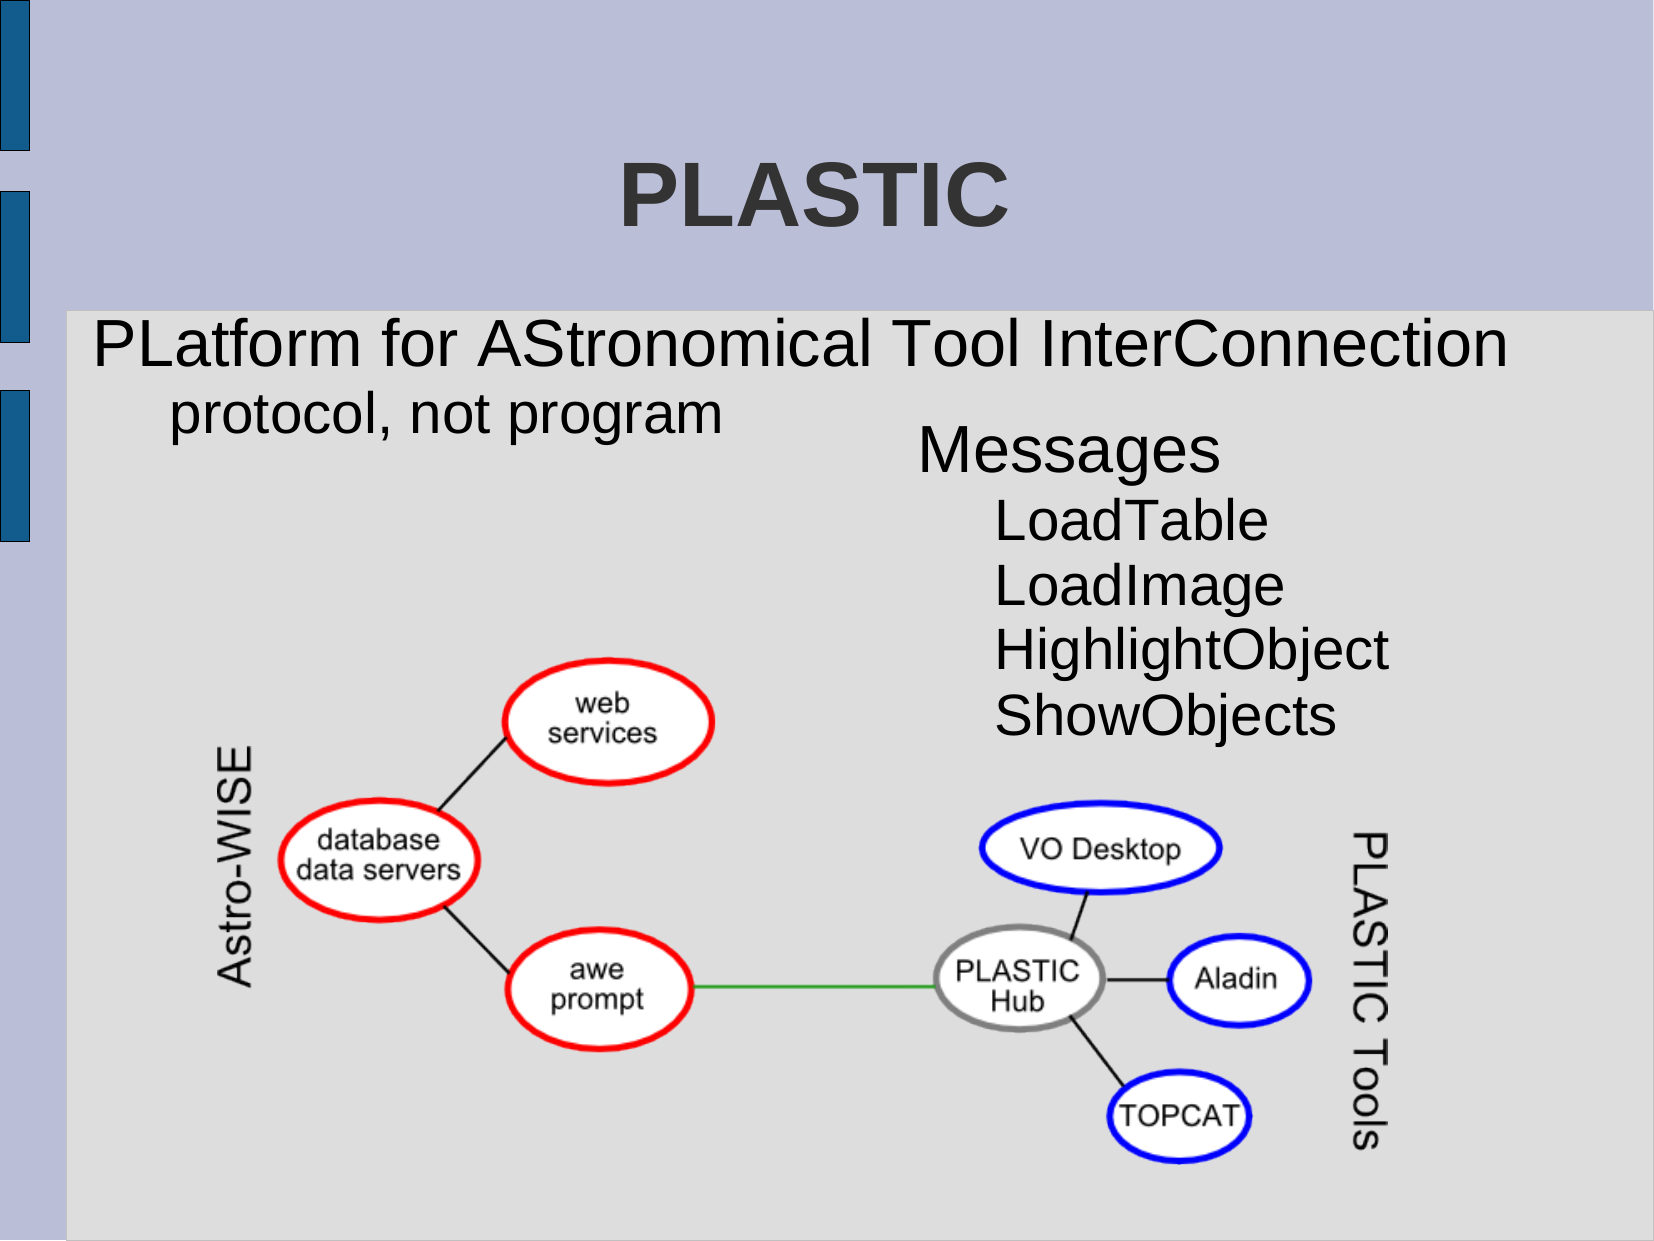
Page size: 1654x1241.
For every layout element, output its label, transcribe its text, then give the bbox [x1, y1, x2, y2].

list Messages LoadTable LoadImage HighlightObject ShowObjects [900, 412, 1654, 1194]
title PLASTIC [121, 91, 1534, 299]
list PLatform for AStronomical Tool InterConnection protocol, not program [75, 306, 1654, 1088]
picture [217, 586, 1388, 1241]
